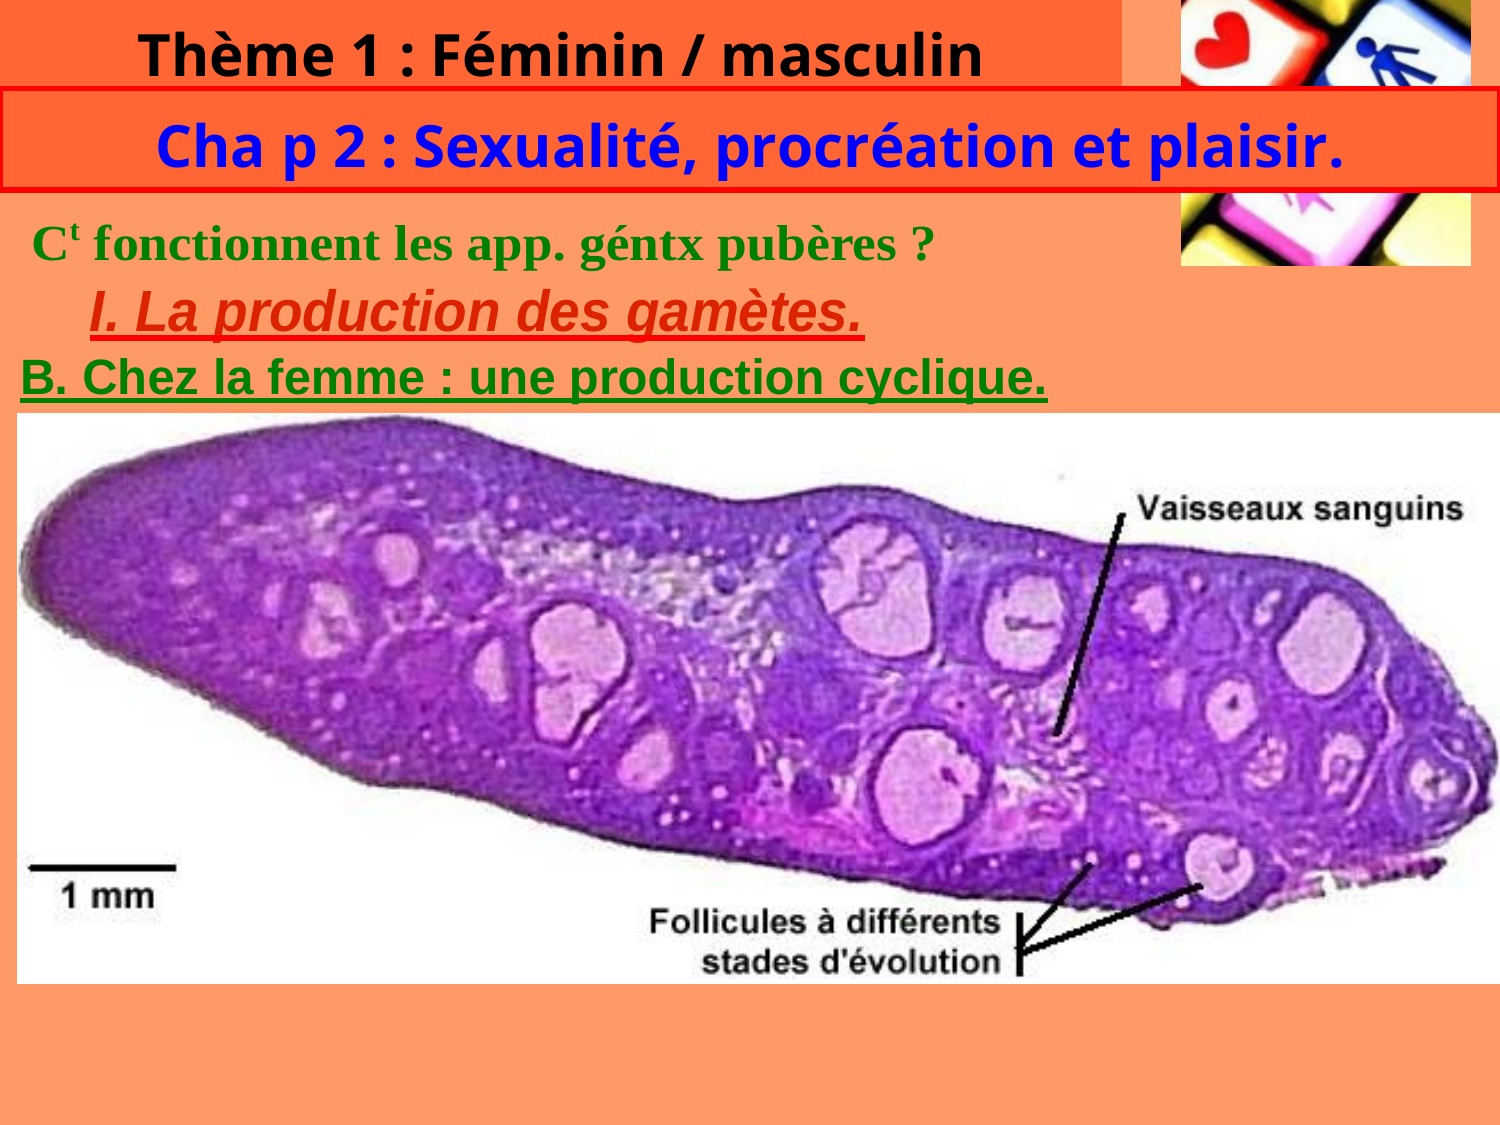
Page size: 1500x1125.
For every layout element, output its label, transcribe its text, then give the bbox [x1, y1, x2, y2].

text_box Cha p 2 : Sexualité, procréation et plaisir. [0, 88, 1500, 191]
chart [29, 213, 1388, 343]
picture [17, 413, 1500, 984]
text_box Thème 1 : Féminin / masculin [0, 0, 1122, 88]
picture [1181, 191, 1471, 266]
picture [1181, 0, 1471, 88]
chart [0, 347, 1447, 461]
